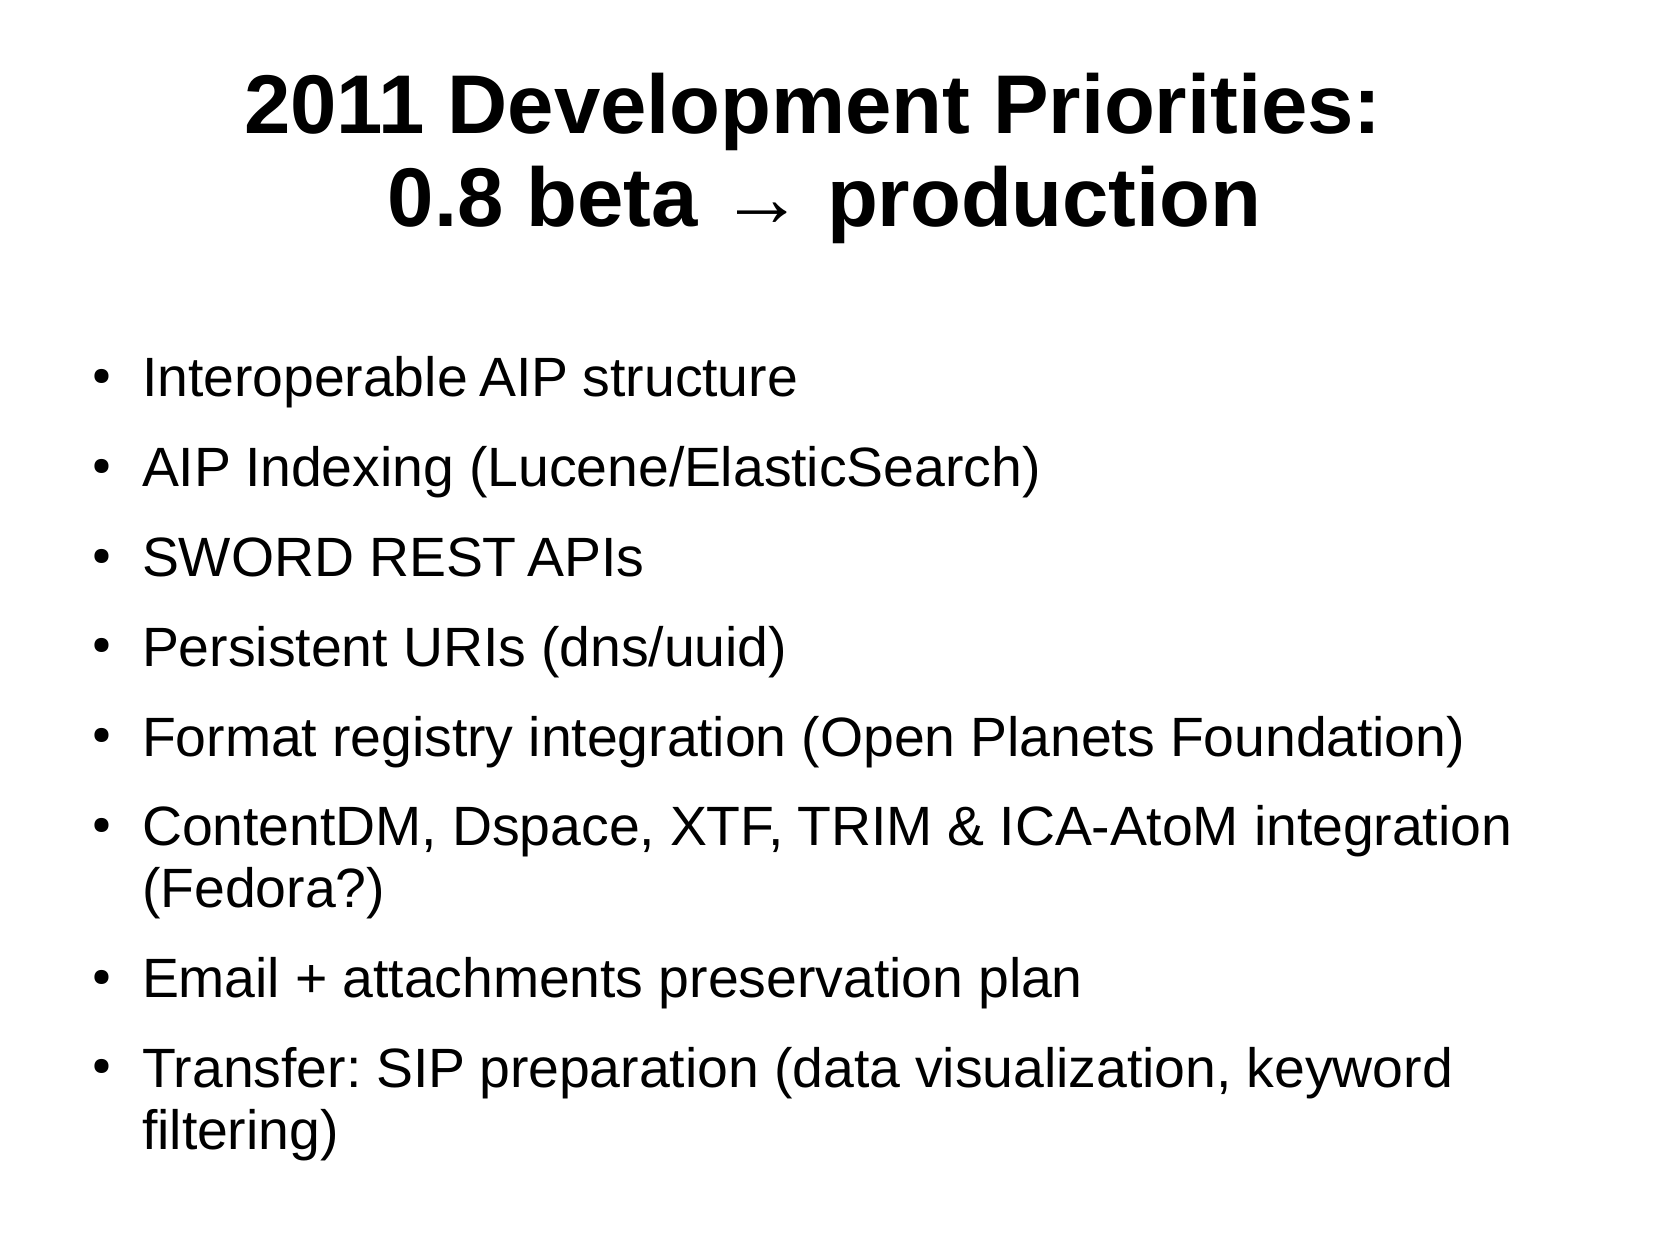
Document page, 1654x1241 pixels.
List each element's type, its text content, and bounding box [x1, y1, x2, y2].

title 2011 Development Priorities: 0.8 beta → production [82, 57, 1568, 247]
list Interoperable AIP structure AIP Indexing (Lucene/ElasticSearch) SWORD REST APIs Persistent URIs (dns/uuid) Format registry integration (Open Planets Foundation) ContentDM, Dspace, XTF, TRIM & ICA-AtoM integration (Fedora?) Email + attachments preservation plan Transfer: SIP preparation (data visualization, keyword filtering) [75, 346, 1560, 1163]
